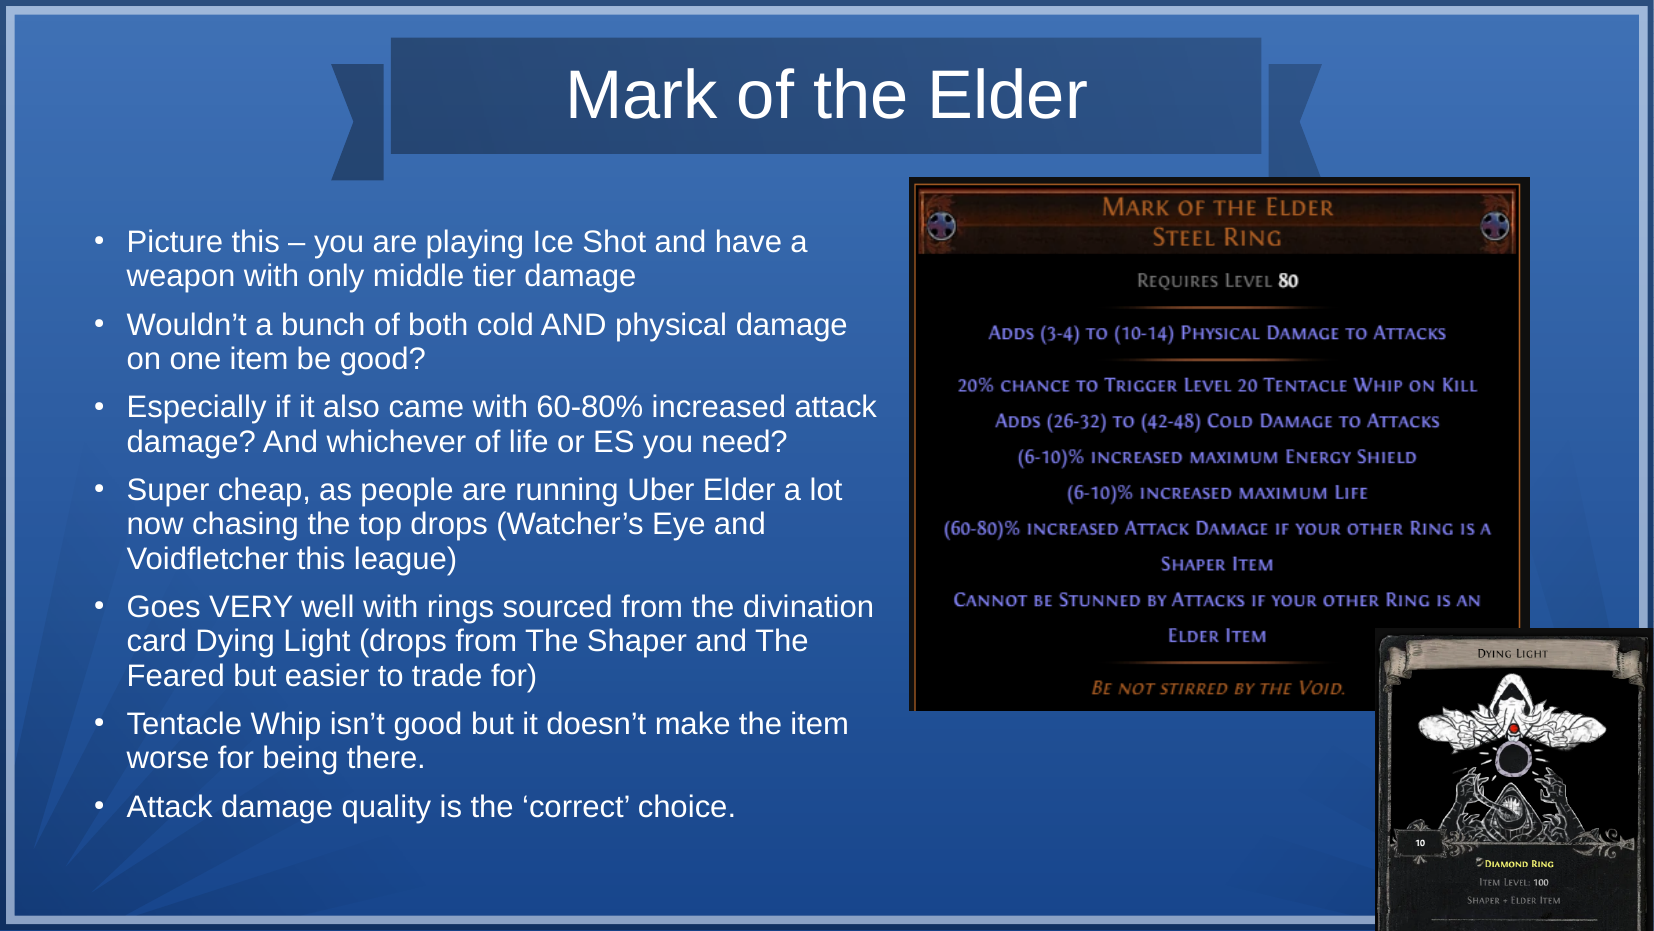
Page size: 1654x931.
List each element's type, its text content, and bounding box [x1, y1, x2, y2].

list Picture this – you are playing Ice Shot and have a weapon with only middle tier damage Wouldn’t a bunch of both cold AND physical damage on one item be good? Especially if it also came with 60-80% increased attack damage? And whichever of life or ES you need? Super cheap, as people are running Uber Elder a lot now chasing the top drops (Watcher’s Eye and Voidfletcher this league) Goes VERY well with rings sourced from the divination card Dying Light (drops from The Shaper and The Feared but easier to trade for) Tentacle Whip isn’t good but it doesn’t make the item worse for being there. Attack damage quality is the ‘correct’ choice. [82, 224, 886, 848]
picture [909, 177, 1654, 931]
title Mark of the Elder [389, 35, 1264, 154]
